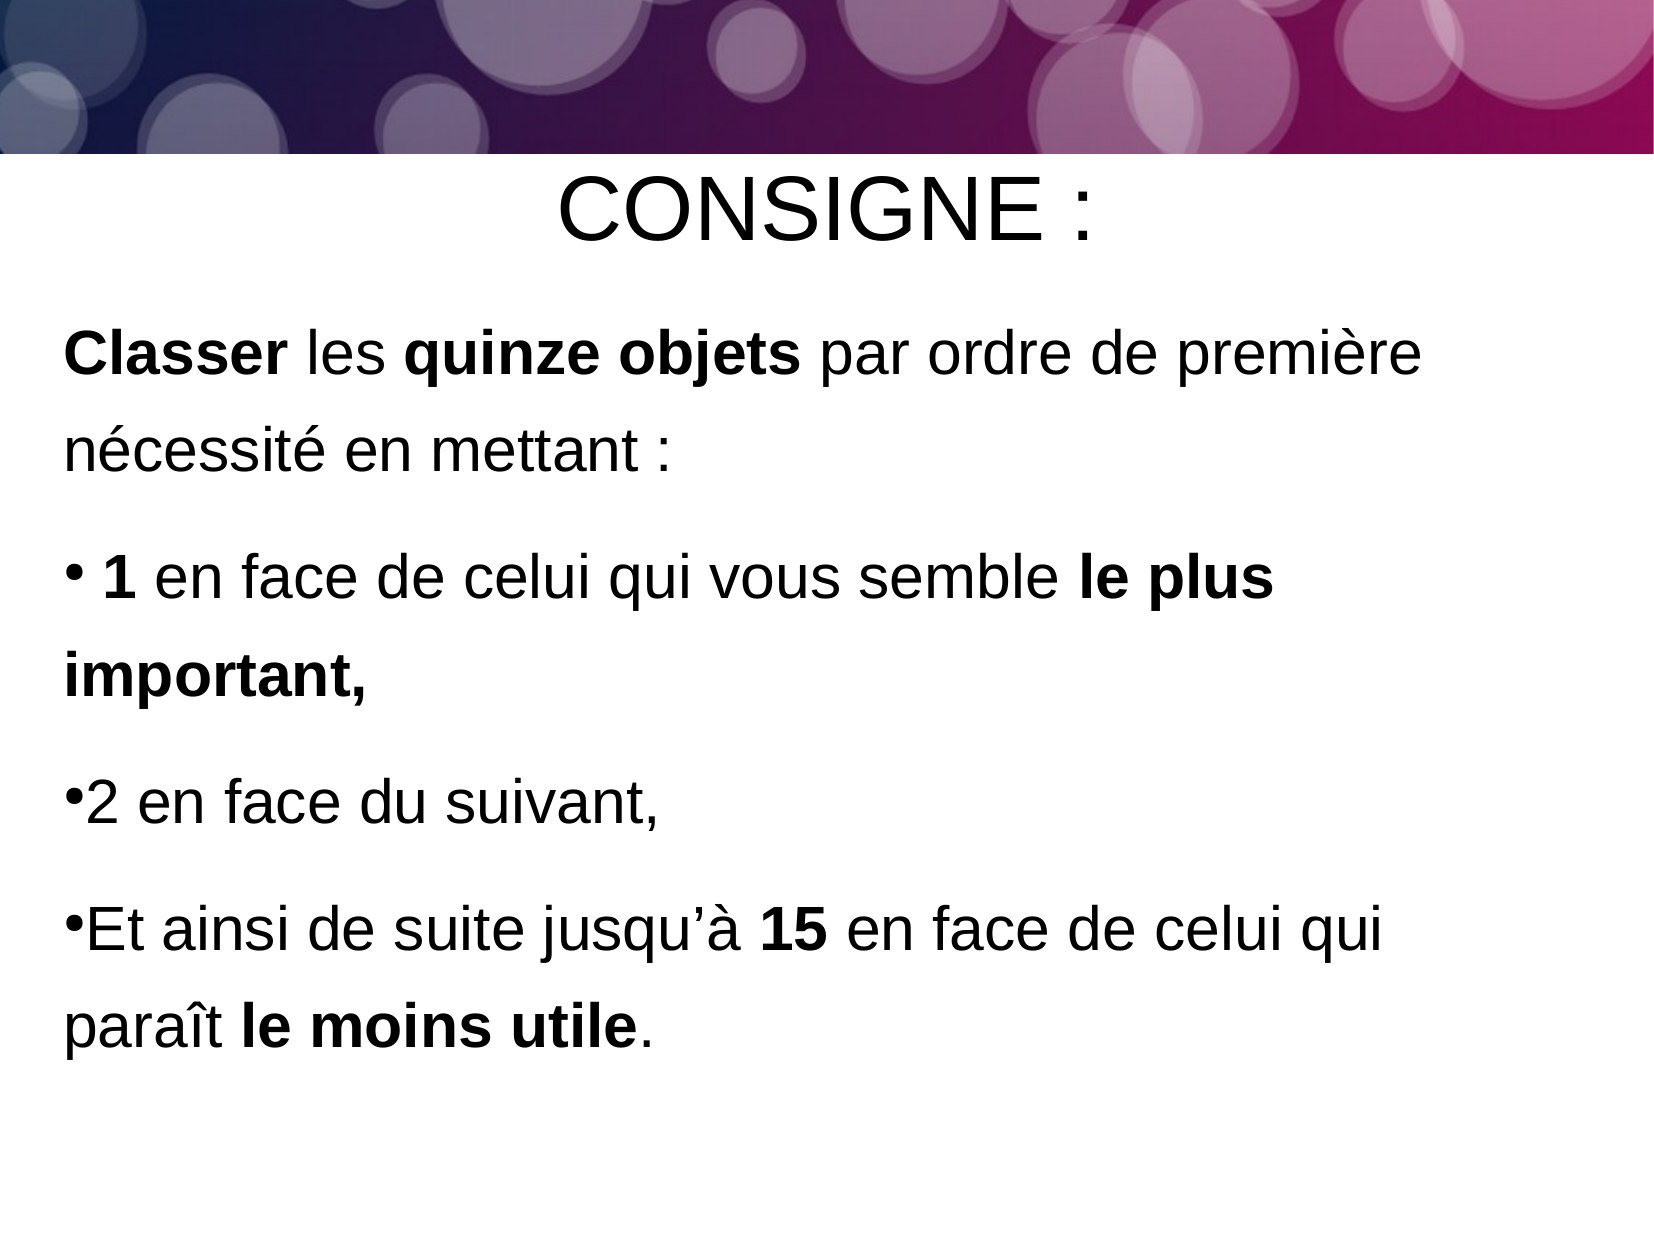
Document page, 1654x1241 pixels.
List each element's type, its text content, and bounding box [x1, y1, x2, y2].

title CONSIGNE : [82, 118, 1571, 290]
list Classer les quinze objets par ordre de première nécessité en mettant : 1 en face de celui qui vous semble le plus important, 2 en face du suivant, Et ainsi de suite jusqu’à 15 en face de celui qui paraît le moins utile. [63, 289, 1552, 1082]
